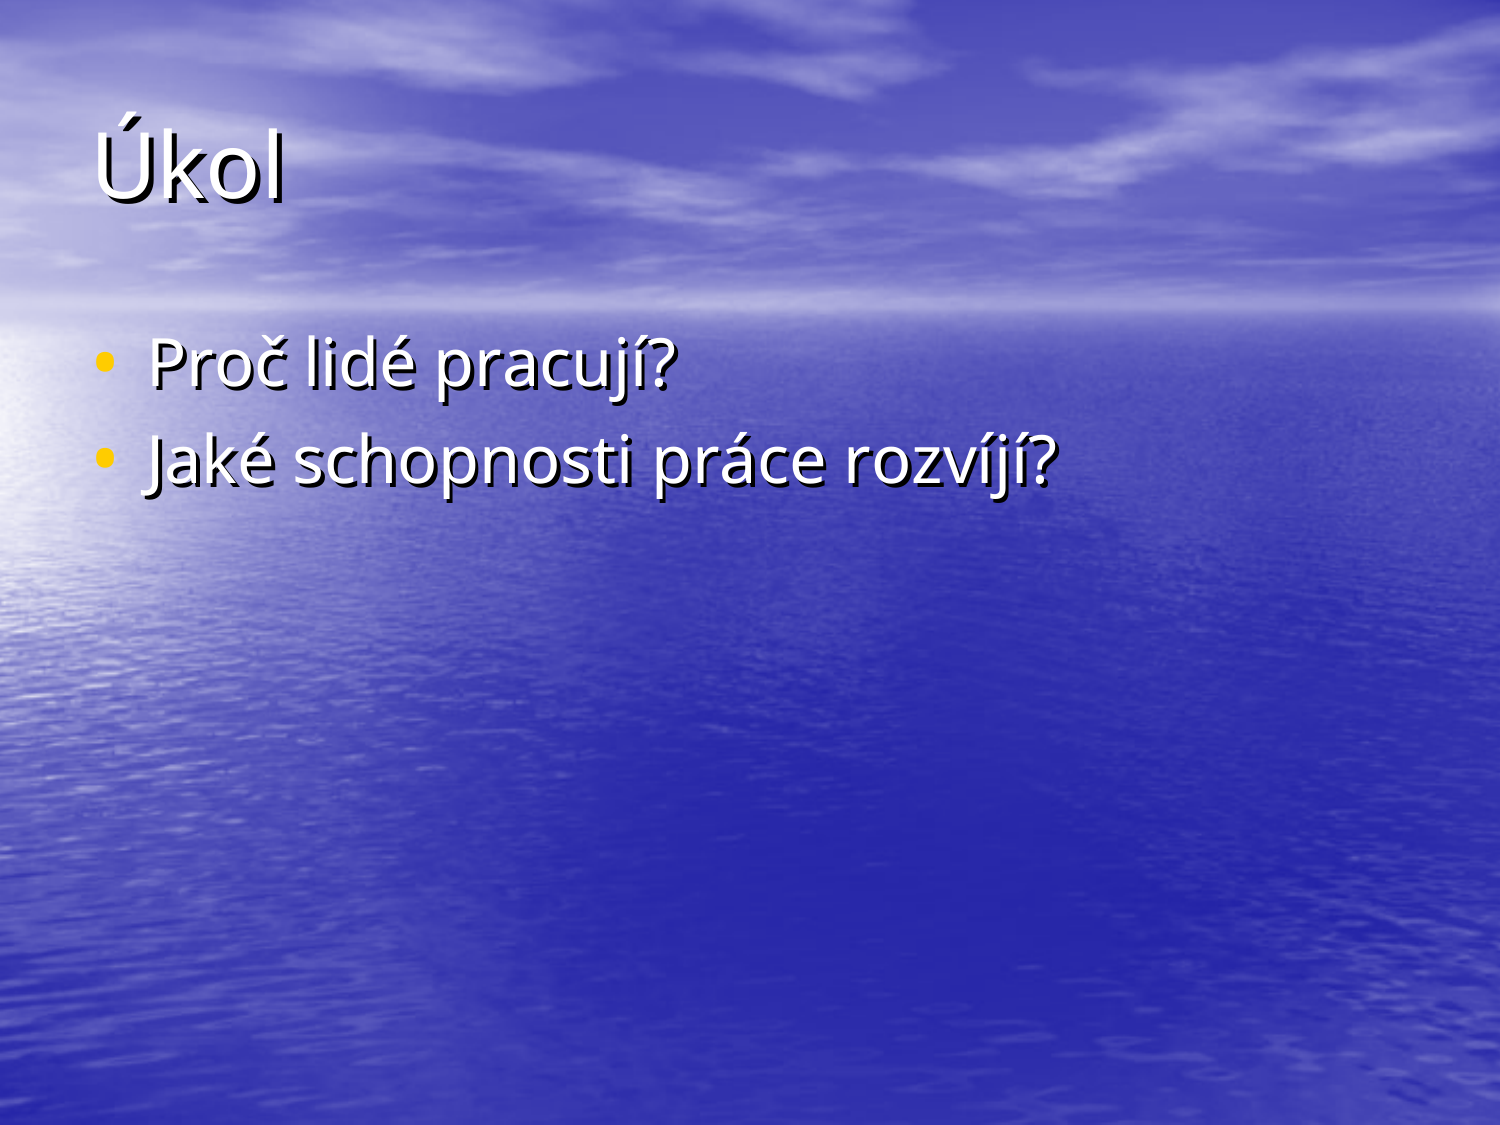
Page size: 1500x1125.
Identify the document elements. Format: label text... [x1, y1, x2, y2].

list Proč lidé pracují? Jaké schopnosti práce rozvíjí? [75, 312, 1426, 988]
title Úkol [75, 47, 1426, 275]
